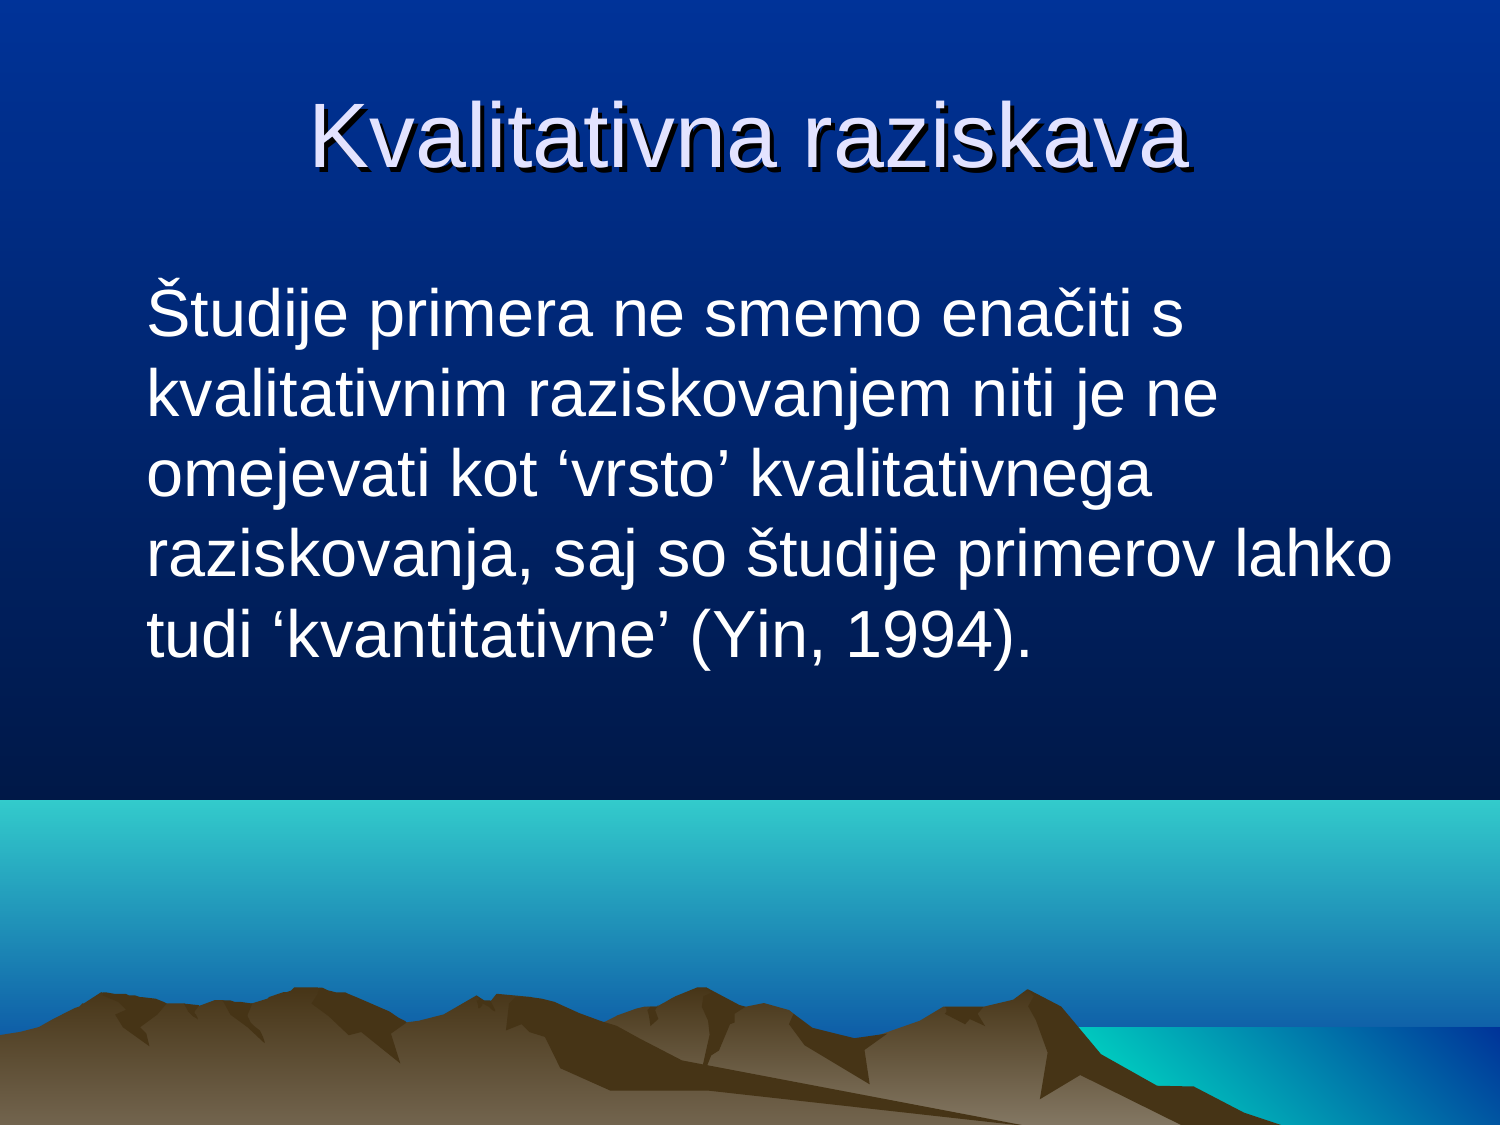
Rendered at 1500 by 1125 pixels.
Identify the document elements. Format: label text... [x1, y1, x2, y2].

list Študije primera ne smemo enačiti s kvalitativnim raziskovanjem niti je ne omejevati kot ‘vrsto’ kvalitativnega raziskovanja, saj so študije primerov lahko tudi ‘kvantitativne’ (Yin, 1994). [75, 262, 1426, 1001]
title Kvalitativna raziskava [75, 37, 1426, 225]
